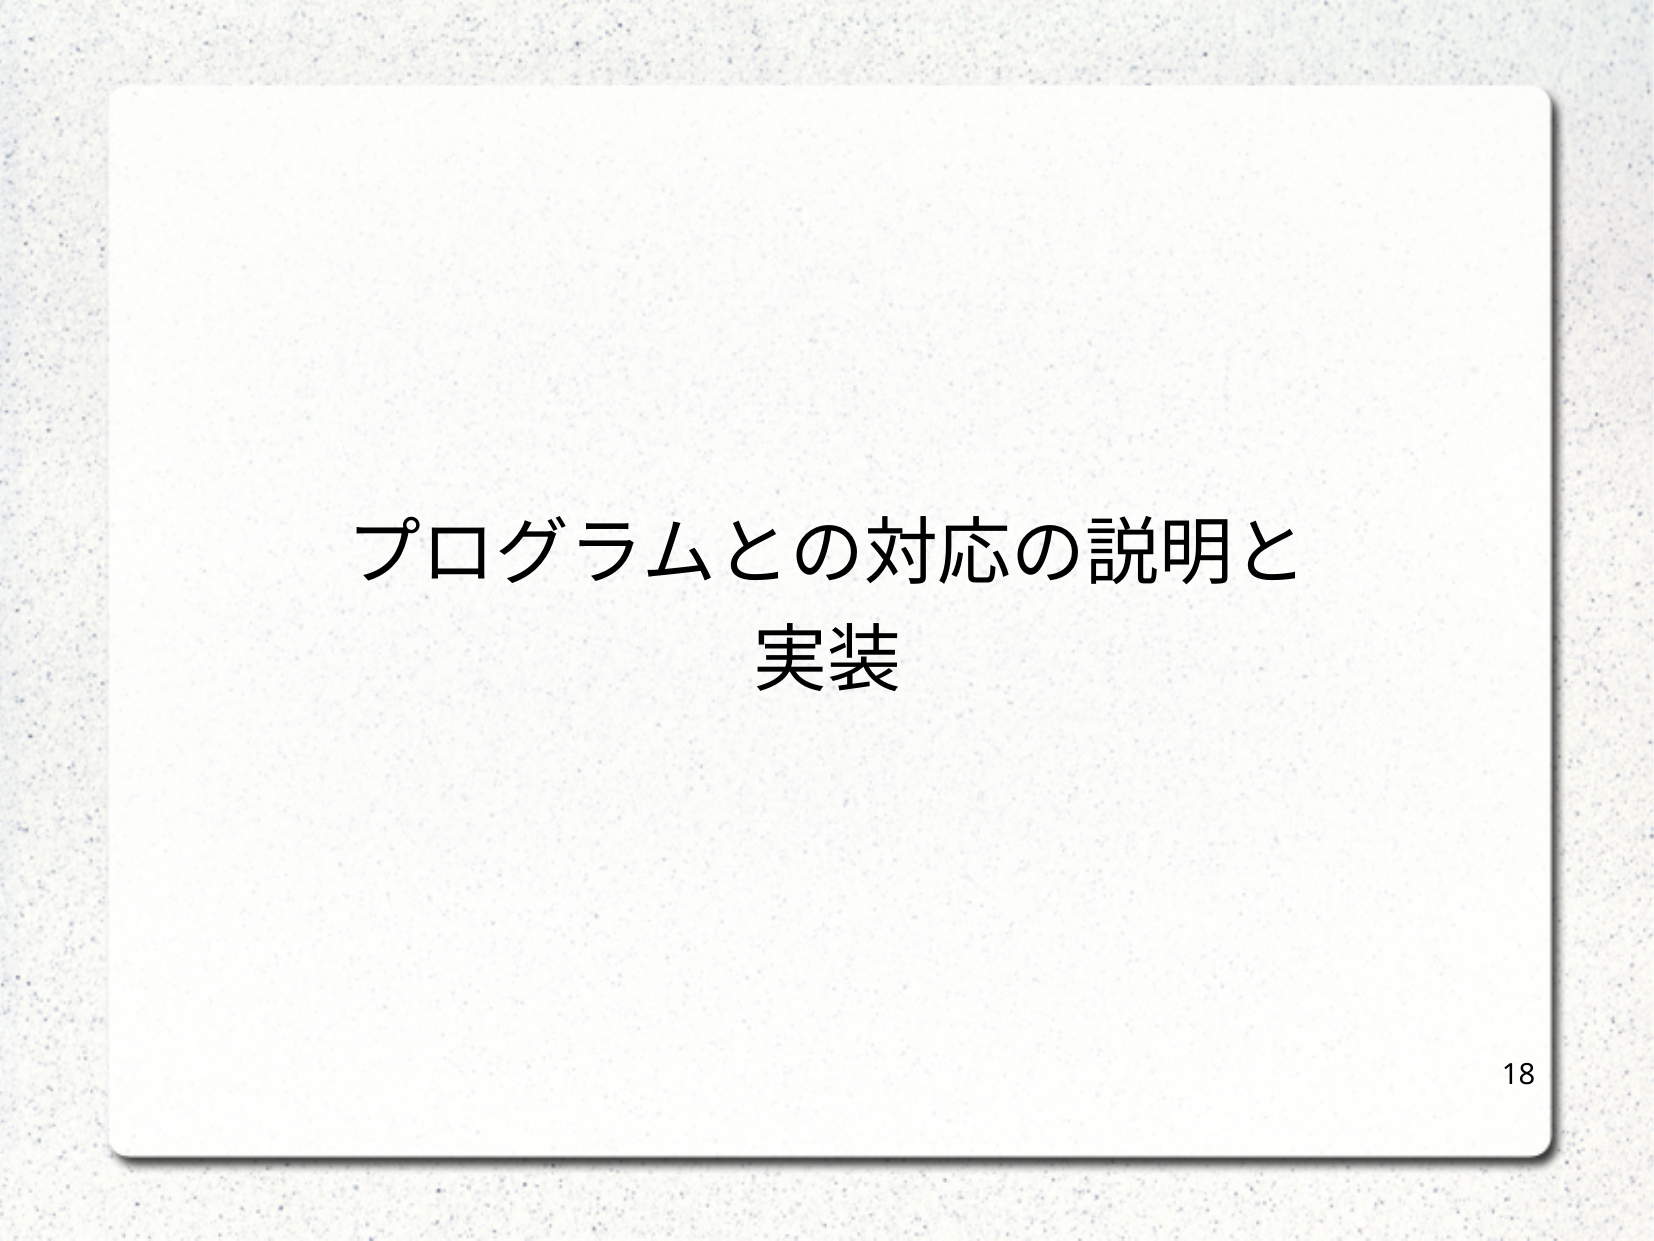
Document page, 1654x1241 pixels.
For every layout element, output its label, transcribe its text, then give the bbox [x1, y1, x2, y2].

title プログラムとの対応の説明と 実装 [94, 484, 1560, 716]
picture [0, 0, 1654, 1241]
